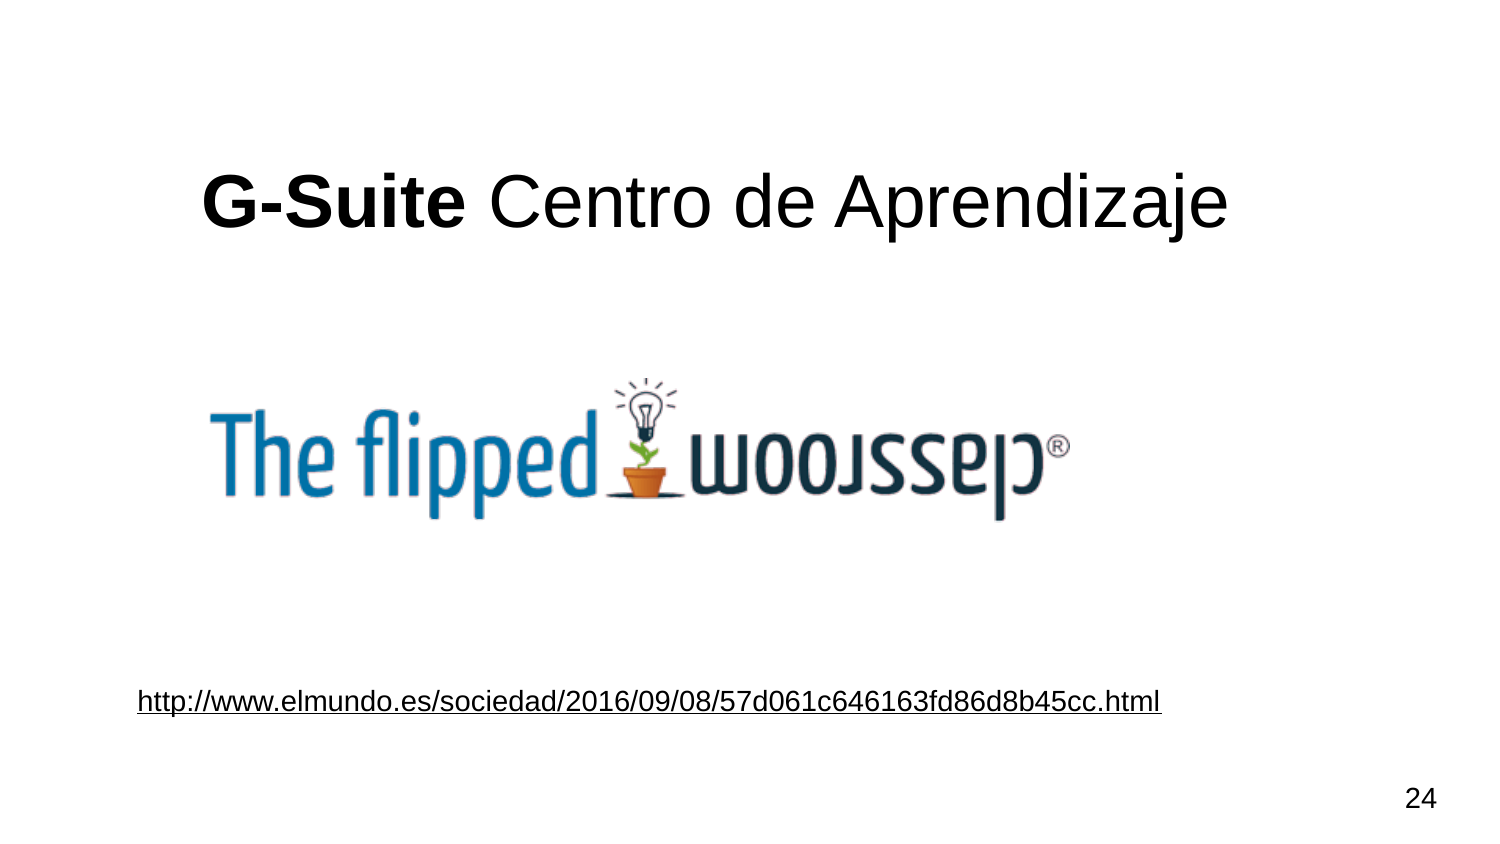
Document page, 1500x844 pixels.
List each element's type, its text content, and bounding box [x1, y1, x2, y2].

text_box http://www.elmundo.es/sociedad/2016/09/08/57d061c646163fd86d8b45cc.html [122, 633, 1378, 765]
text_box G-Suite Centro de Aprendizaje [144, 142, 1287, 252]
picture [209, 378, 1070, 551]
slide_number <número> [1389, 764, 1480, 830]
